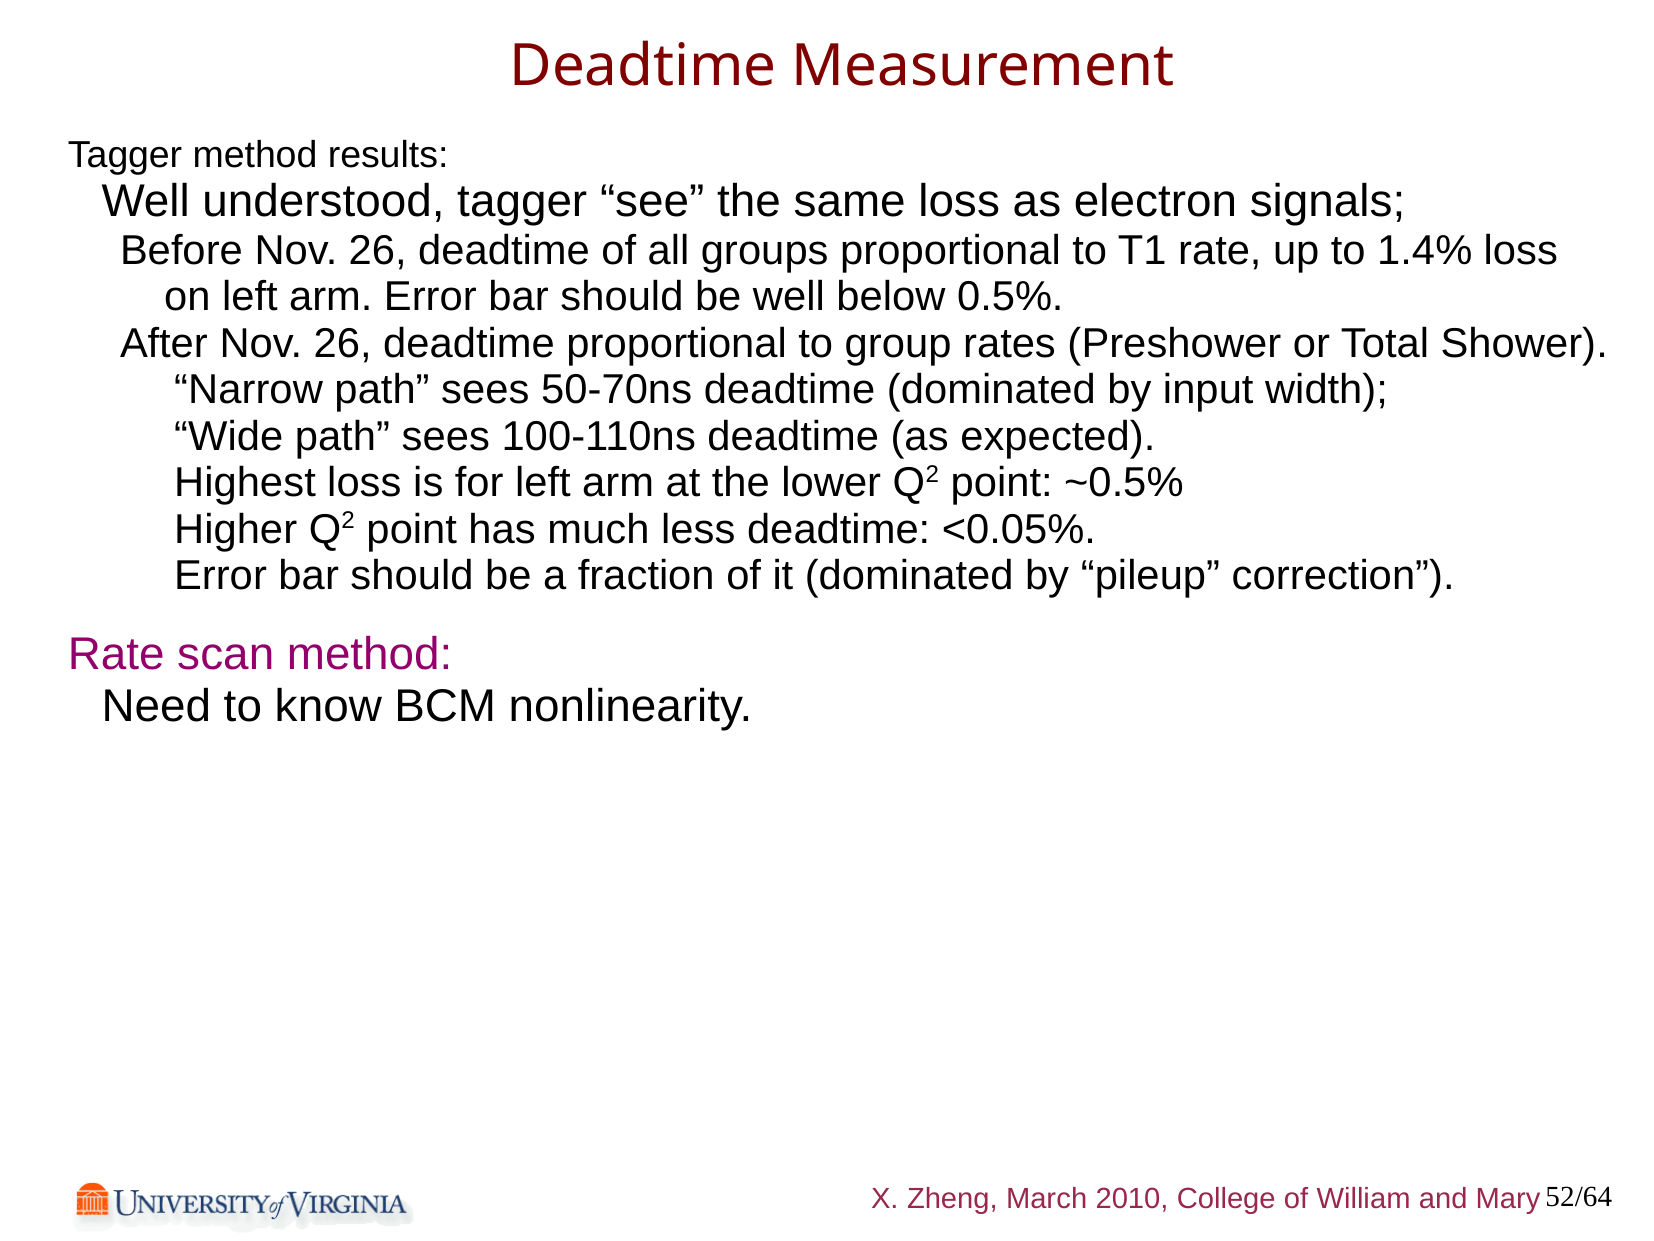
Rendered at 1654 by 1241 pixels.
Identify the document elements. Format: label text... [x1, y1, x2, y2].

title Deadtime Measurement [97, 19, 1586, 106]
picture [53, 1165, 427, 1241]
text_box Tagger method results: Well understood, tagger “see” the same loss as electron signals; Before Nov. 26, deadtime of all groups proportional to T1 rate, up to 1.4% loss on left arm. Error bar should be well below 0.5%. After Nov. 26, deadtime proportional to group rates (Preshower or Total Shower). “Narrow path” sees 50-70ns deadtime (dominated by input width); “Wide path” sees 100-110ns deadtime (as expected). Highest loss is for left arm at the lower Q2 point: ~0.5% Higher Q2 point has much less deadtime: <0.05%. Error bar should be a fraction of it (dominated by “pileup” correction”). Rate scan method: Need to know BCM nonlinearity. [64, 130, 1615, 1136]
